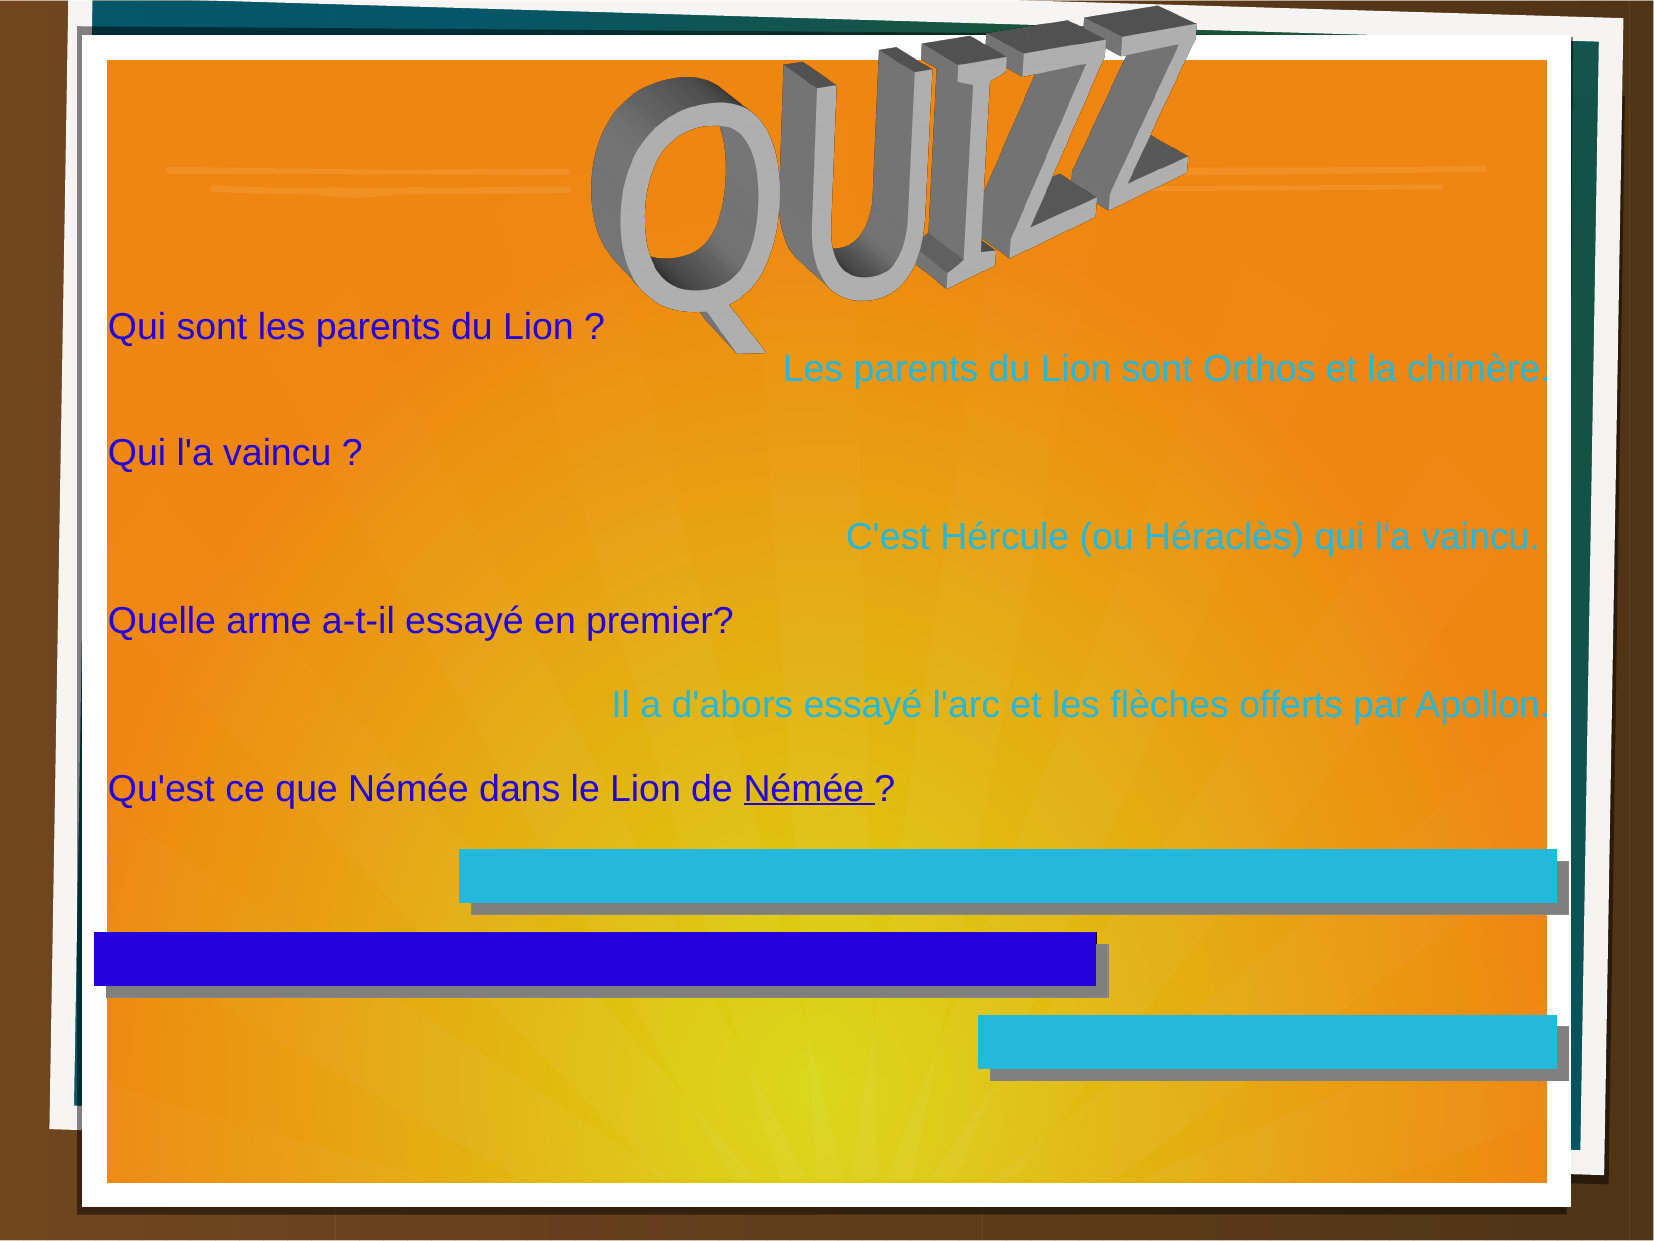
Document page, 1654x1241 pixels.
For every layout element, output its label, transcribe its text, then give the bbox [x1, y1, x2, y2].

text_box [94, 932, 1097, 986]
text_box Qui sont les parents du Lion ? Les parents du Lion sont Orthos et la chimère. Qui l'a vaincu ? C'est Hércule (ou Héraclès) qui l'a vaincu. Quelle arme a-t-il essayé en premier? Il a d'abors essayé l'arc et les flèches offerts par Apollon. Qu'est ce que Némée dans le Lion de Némée ? Némée est un ancienne cité grecque. Quelle est l'autre travail d'Hercule cité dans ce diaporama ? C'est le travail de l'hydre de Lerne. [47, 297, 1619, 1069]
text_box [978, 1015, 1557, 1069]
text_box [459, 849, 1557, 903]
